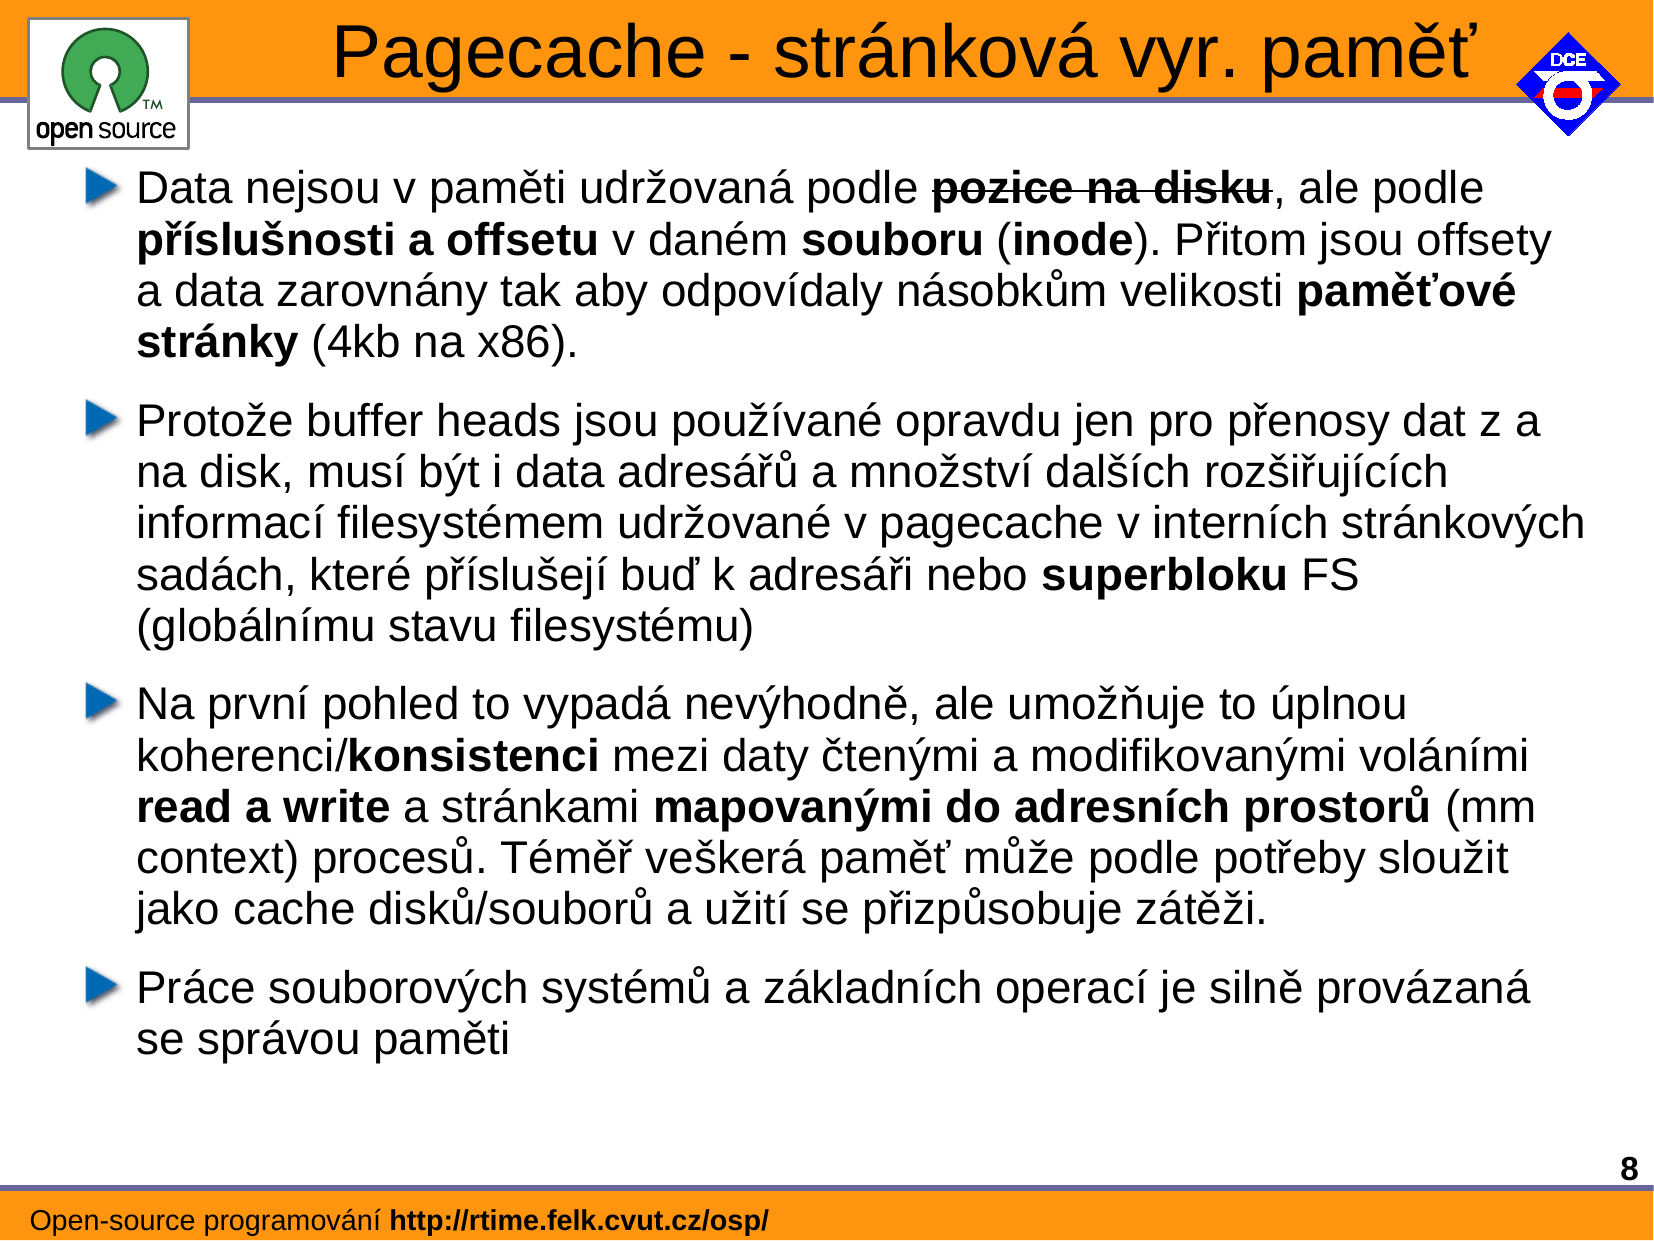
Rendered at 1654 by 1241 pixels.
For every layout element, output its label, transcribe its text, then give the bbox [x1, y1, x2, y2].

list Data nejsou v paměti udržovaná podle pozice na disku, ale podle příslušnosti a offsetu v daném souboru (inode). Přitom jsou offsety a data zarovnány tak aby odpovídaly násobkům velikosti paměťové stránky (4kb na x86). Protože buffer heads jsou používané opravdu jen pro přenosy dat z a na disk, musí být i data adresářů a množství dalších rozšiřujících informací filesystémem udržované v pagecache v interních stránkových sadách, které příslušejí buď k adresáři nebo superbloku FS (globálnímu stavu filesystému) Na první pohled to vypadá nevýhodně, ale umožňuje to úplnou koherenci/konsistenci mezi daty čtenými a modifikovanými voláními read a write a stránkami mapovanými do adresních prostorů (mm context) procesů. Téměř veškerá paměť může podle potřeby sloužit jako cache disků/souborů a užití se přizpůsobuje zátěži. Práce souborových systémů a základních operací je silně provázaná se správou paměti [65, 162, 1589, 1172]
title Pagecache - stránková vyr. paměť [178, 4, 1631, 98]
